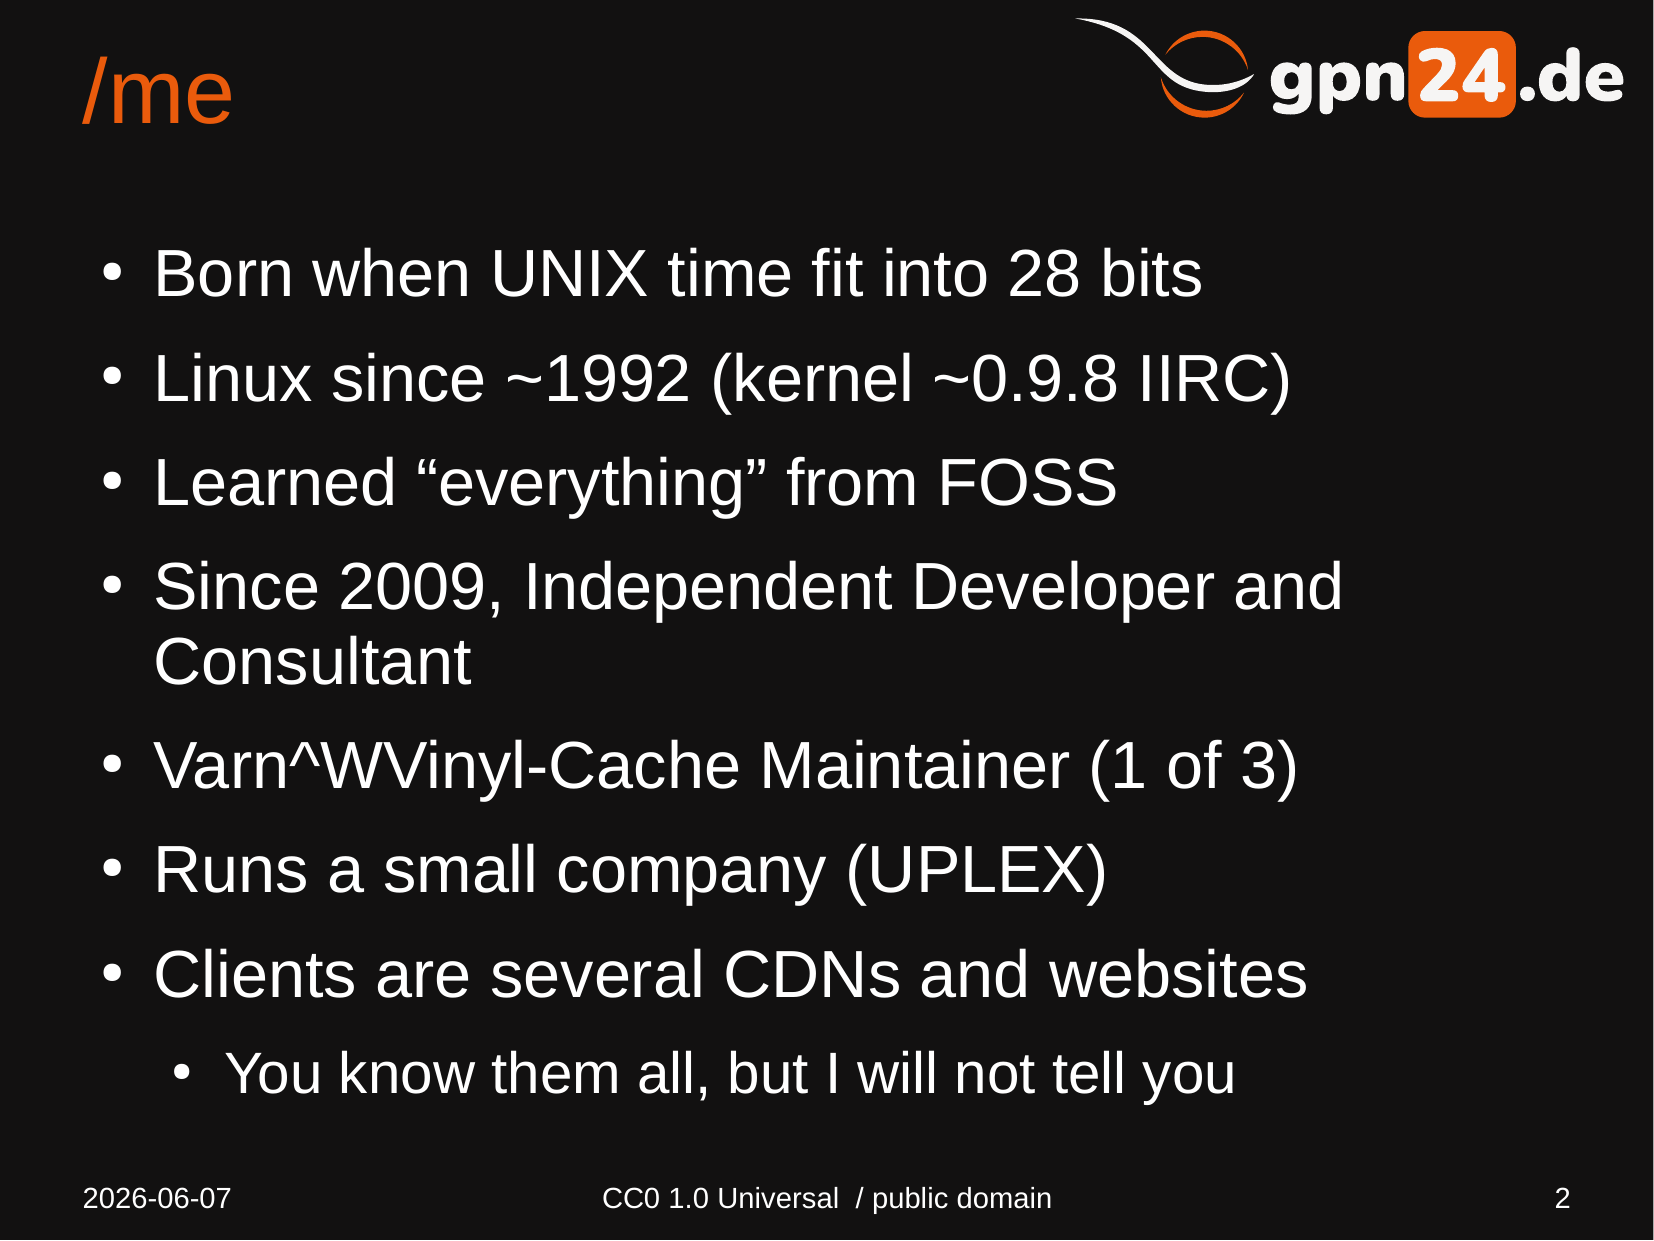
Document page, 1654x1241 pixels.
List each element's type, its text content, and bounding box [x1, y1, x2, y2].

list Born when UNIX time fit into 28 bits Linux since ~1992 (kernel ~0.9.8 IIRC) Learned “everything” from FOSS Since 2009, Independent Developer and Consultant Varn^WVinyl-Cache Maintainer (1 of 3) Runs a small company (UPLEX) Clients are several CDNs and websites You know them all, but I will not tell you [82, 236, 1571, 1241]
title /me [82, 28, 1004, 155]
